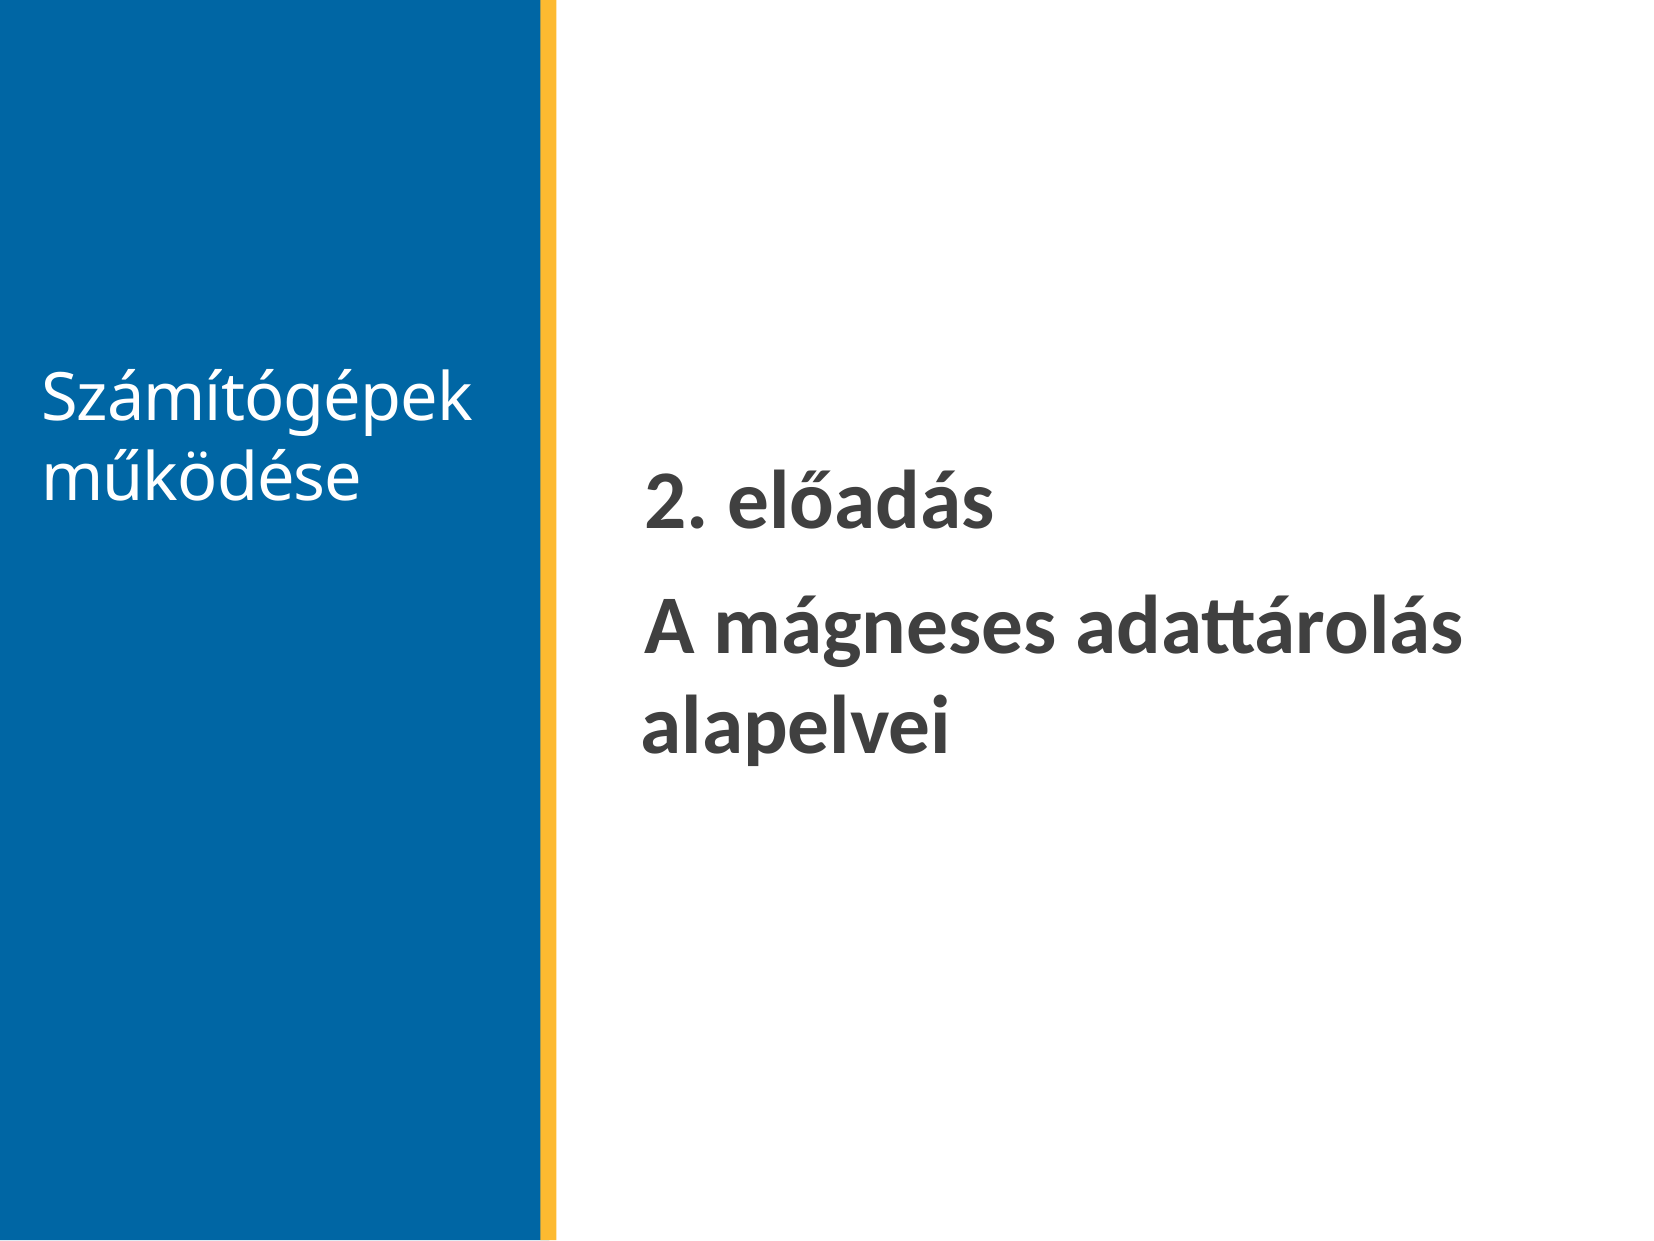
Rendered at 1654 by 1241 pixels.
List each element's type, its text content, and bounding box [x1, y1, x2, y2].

list 2. előadás A mágneses adattárolás alapelvei [625, 132, 1532, 1084]
title Számítógépek működése [25, 107, 497, 521]
